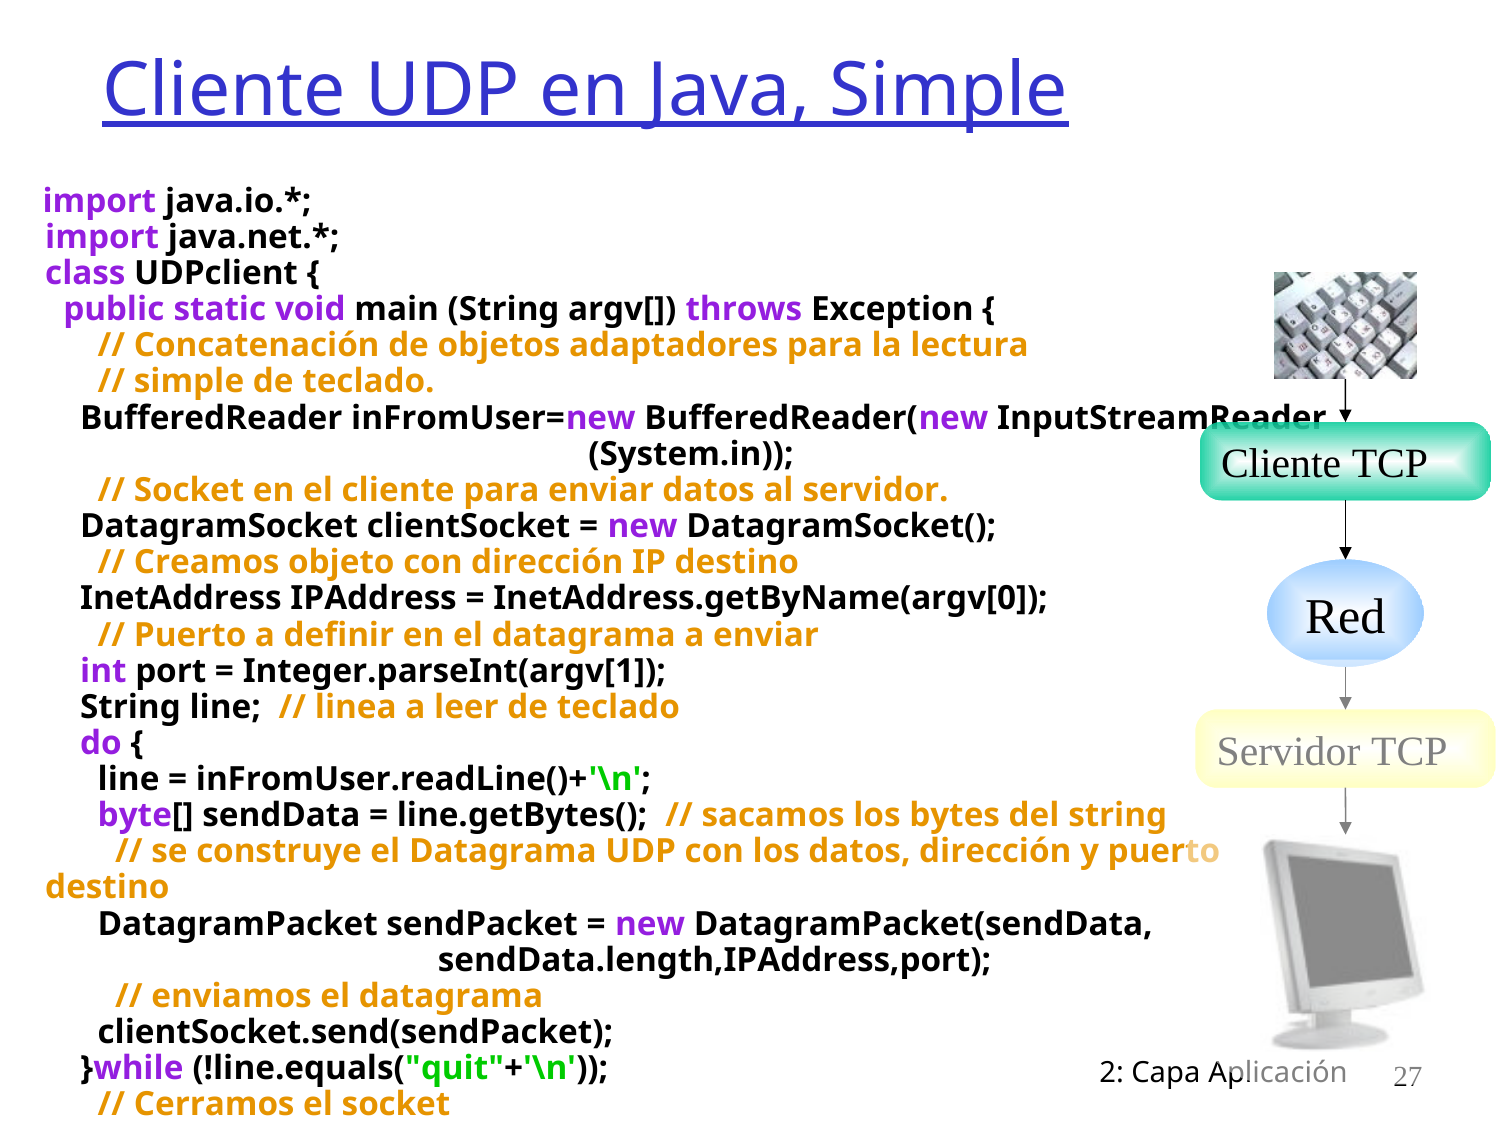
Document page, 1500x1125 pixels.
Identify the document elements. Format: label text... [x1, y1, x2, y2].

title Cliente UDP en Java, Simple [87, 15, 1463, 158]
text_box Red [1267, 559, 1424, 659]
text_box Cliente TCP [1200, 422, 1491, 501]
picture [1274, 272, 1417, 379]
text_box [1187, 659, 1500, 1085]
list import java.io.*; import java.net.*; class UDPclient { public static void main (String argv[]) throws Exception { // Concatenación de objetos adaptadores para la lectura // simple de teclado. BufferedReader inFromUser=new BufferedReader(new InputStreamReader (System.in)); // Socket en el cliente para enviar datos al servidor. DatagramSocket clientSocket = new DatagramSocket(); // Creamos objeto con dirección IP destino InetAddress IPAddress = InetAddress.getByName(argv[0]); // Puerto a definir en el datagrama a enviar int port = Integer.parseInt(argv[1]); String line; // linea a leer de teclado do { line = inFromUser.readLine()+'\n'; byte[] sendData = line.getBytes(); // sacamos los bytes del string // se construye el Datagrama UDP con los datos, dirección y puerto destino DatagramPacket sendPacket = new DatagramPacket(sendData, sendData.length,IPAddress,port); // enviamos el datagrama clientSocket.send(sendPacket); }while (!line.equals("quit"+'\n')); // Cerramos el socket clientSocket.close(); } } [0, 175, 1351, 1101]
